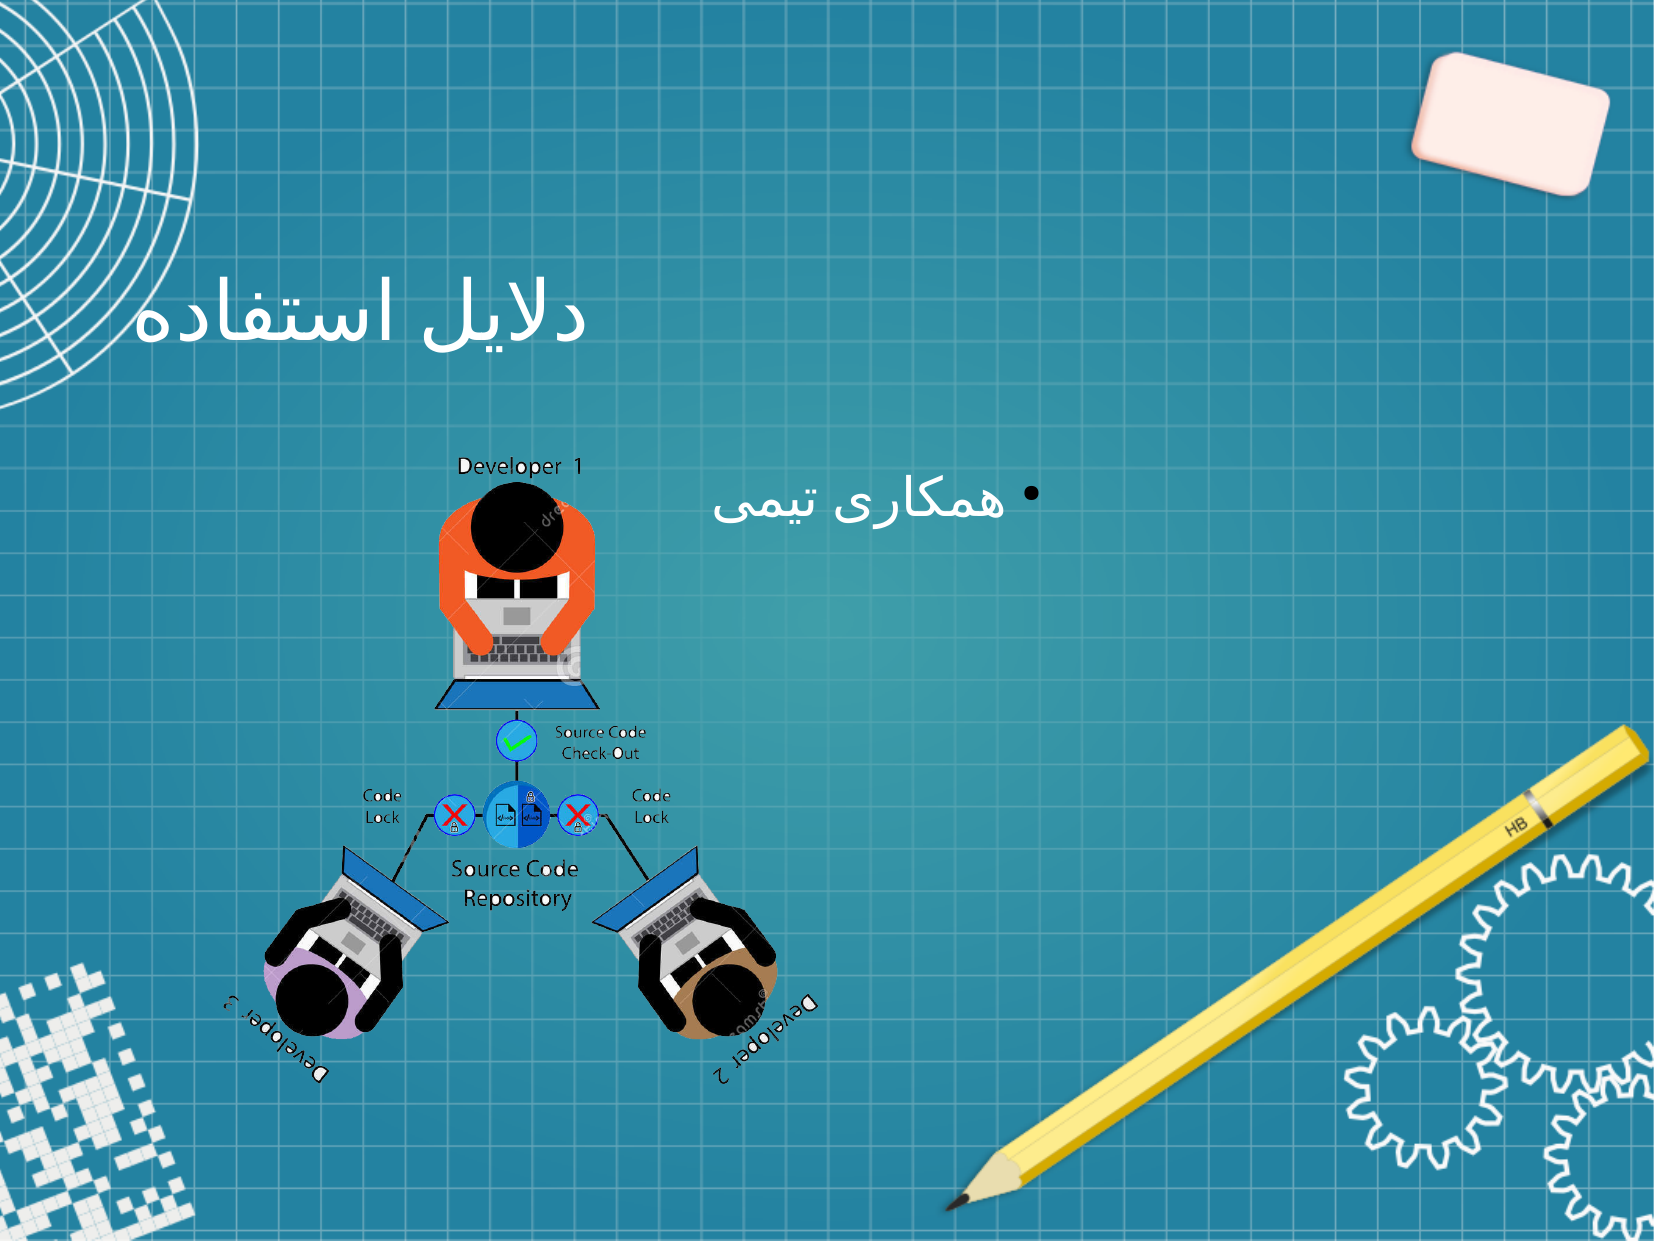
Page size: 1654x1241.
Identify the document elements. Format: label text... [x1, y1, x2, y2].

title دلایل استفاده [131, 225, 1546, 391]
subtitle همکاری تیمی [131, 420, 1621, 571]
picture [190, 442, 839, 1109]
